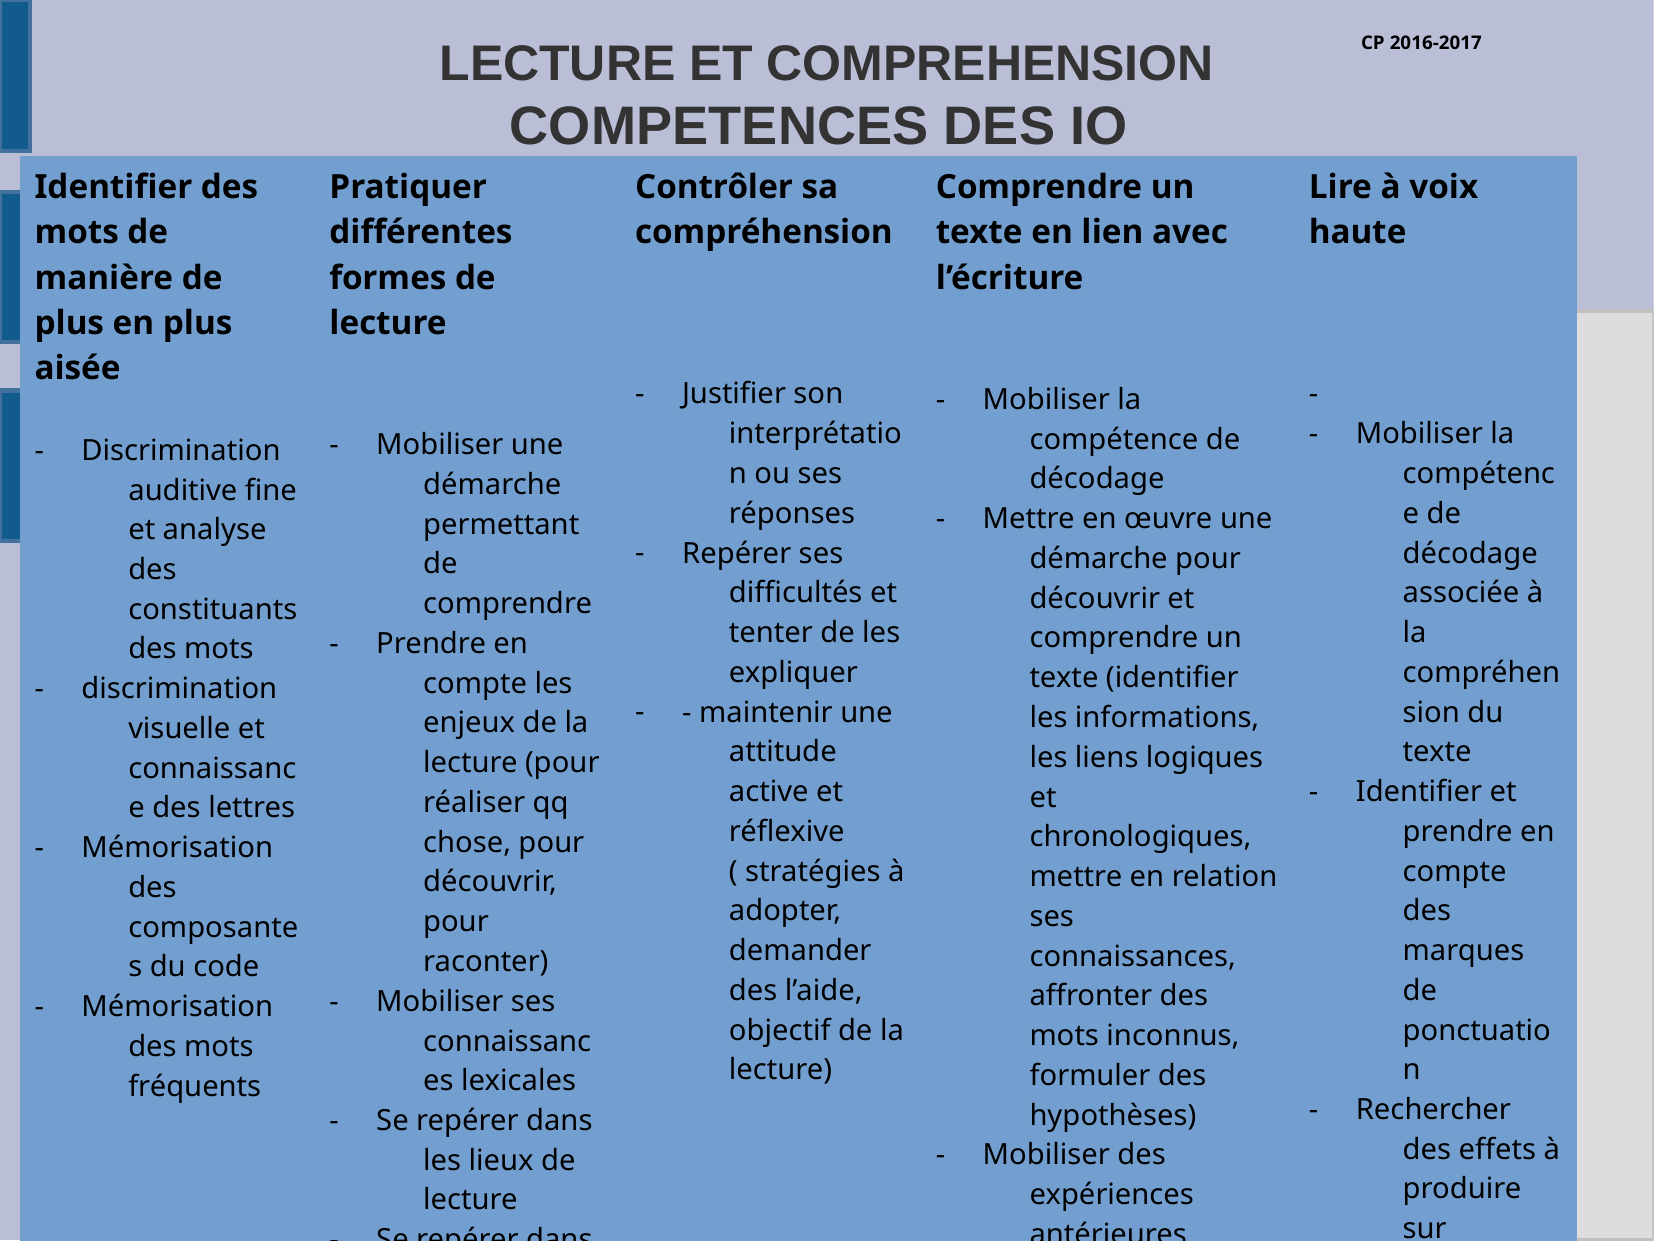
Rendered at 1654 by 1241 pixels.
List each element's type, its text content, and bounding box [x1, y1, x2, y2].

table_header Identifier des mots de manière de plus en plus aisée Discrimination auditive fine et analyse des constituants des mots discrimination visuelle et connaissance des lettres Mémorisation des composantes du code Mémorisation des mots fréquents [20, 156, 315, 1241]
text_box CP 2016-2017 [1361, 29, 1597, 92]
table_header Comprendre un texte en lien avec l’écriture Mobiliser la compétence de décodage Mettre en œuvre une démarche pour découvrir et comprendre un texte (identifier les informations, les liens logiques et chronologiques, mettre en relation ses connaissances, affronter des mots inconnus, formuler des hypothèses) Mobiliser des expériences antérieures (univers, personnages, scripts) Mobiliser ses connaissances lexicales et sur l’univers de référence [921, 156, 1294, 1241]
title LECTURE ET COMPREHENSION COMPETENCES DES IO [57, 29, 1597, 156]
table_header Pratiquer différentes formes de lecture Mobiliser une démarche permettant de comprendre Prendre en compte les enjeux de la lecture (pour réaliser qq chose, pour découvrir, pour raconter) Mobiliser ses connaissances lexicales Se repérer dans les lieux de lecture Se repérer dans les manuels et les ouvrages [315, 156, 620, 1241]
table_header Contrôler sa compréhension Justifier son interprétation ou ses réponses Repérer ses difficultés et tenter de les expliquer - maintenir une attitude active et réflexive ( stratégies à adopter, demander des l’aide, objectif de la lecture) [620, 156, 921, 1241]
table_header Lire à voix haute Mobiliser la compétence de décodage associée à la compréhension du texte Identifier et prendre en compte des marques de ponctuation Rechercher des effets à produire sur l’auditoire [1294, 156, 1577, 1241]
